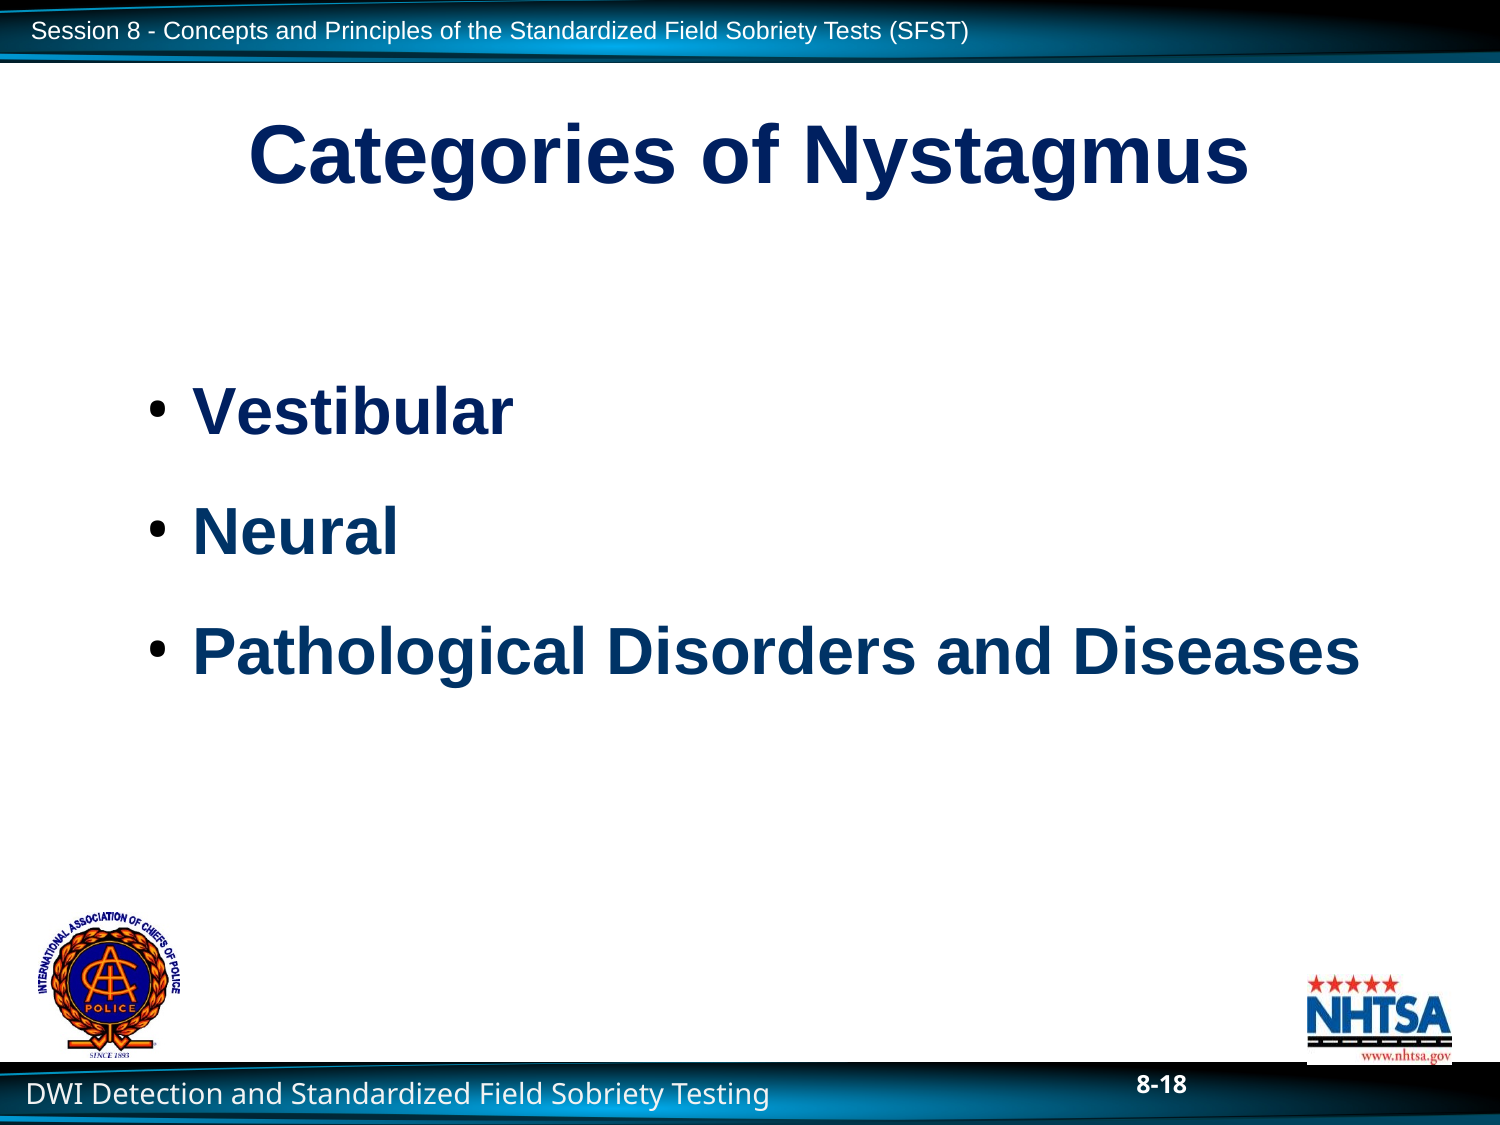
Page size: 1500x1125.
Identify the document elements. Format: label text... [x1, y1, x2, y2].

title Categories of Nystagmus [50, 87, 1451, 213]
list Vestibular Neural Pathological Disorders and Diseases [145, 327, 1451, 756]
slide_number 8-18 [1121, 1055, 1472, 1116]
